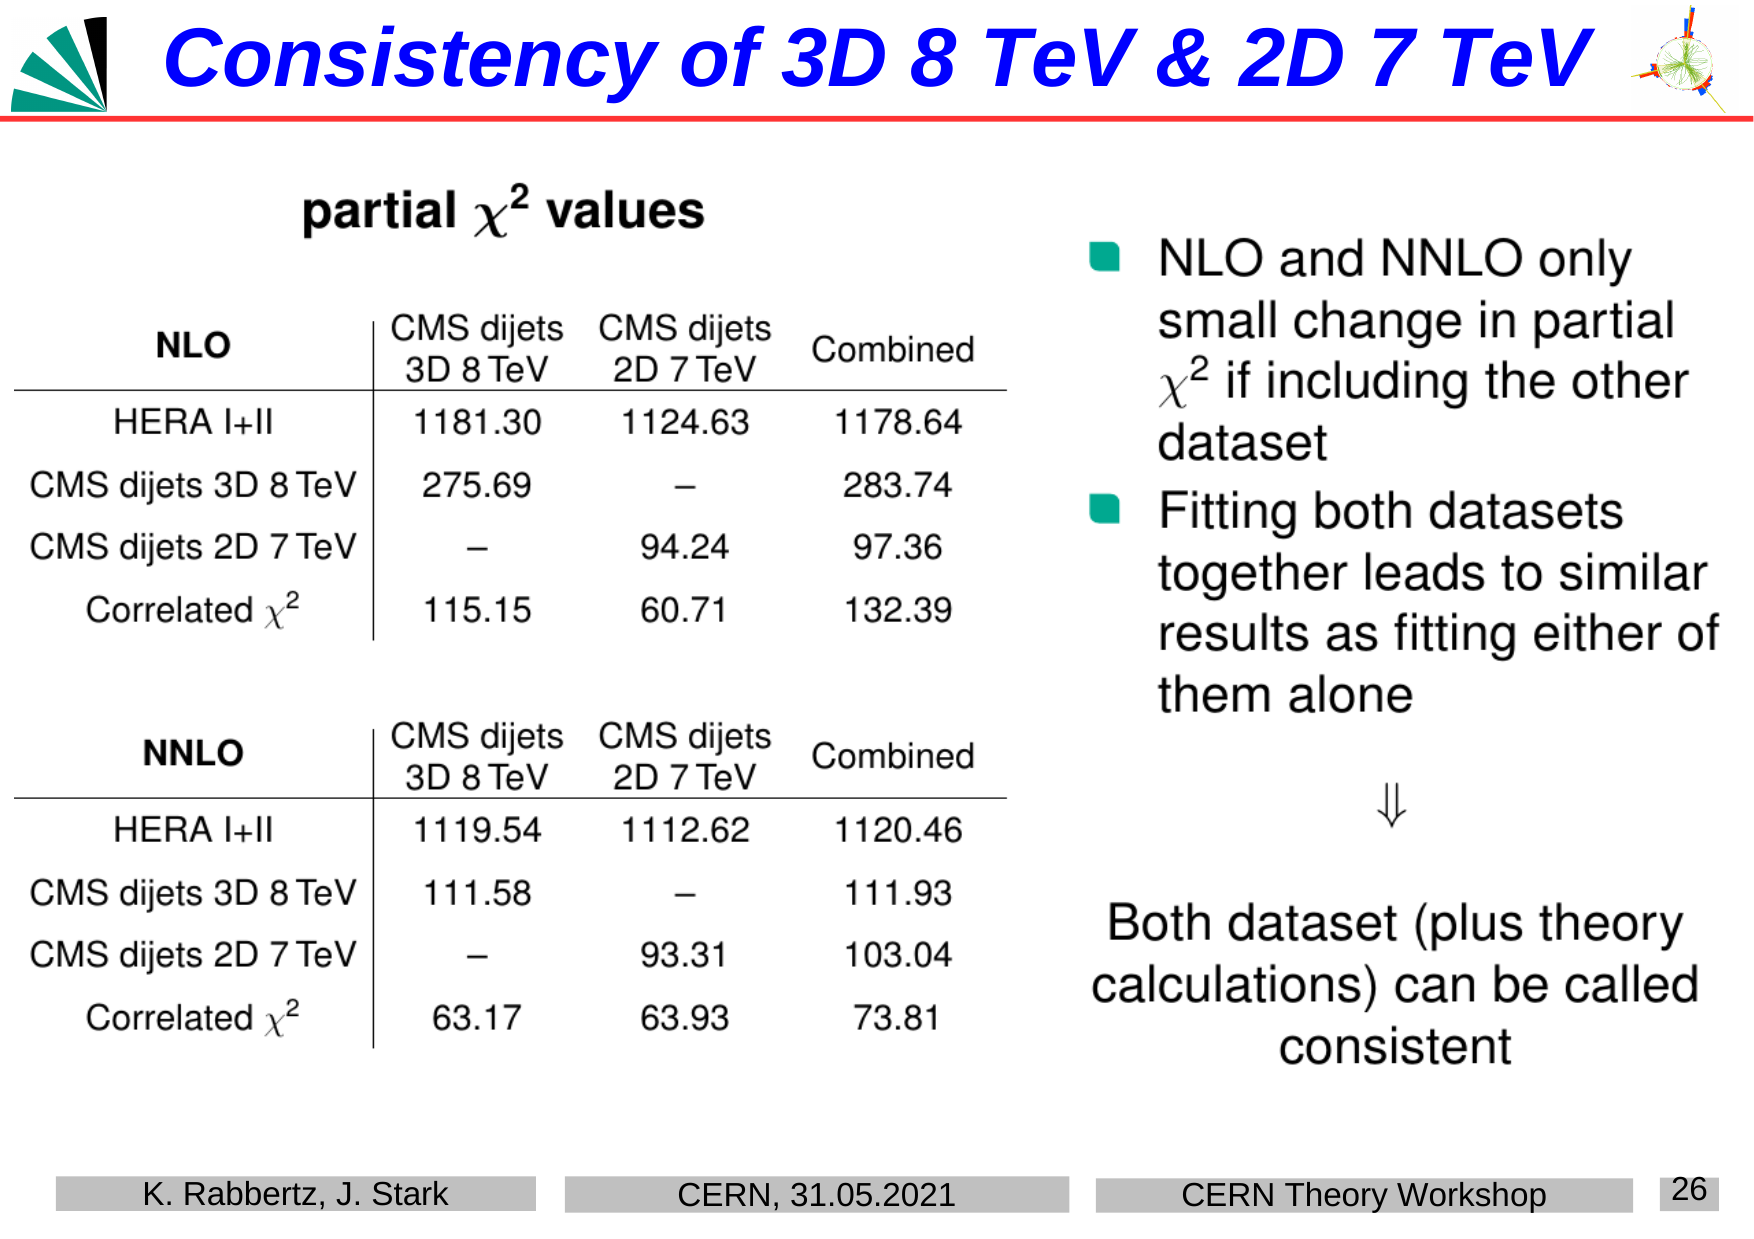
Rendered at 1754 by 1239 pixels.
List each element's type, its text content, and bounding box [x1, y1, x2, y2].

picture [11, 17, 107, 113]
picture [14, 163, 1740, 1121]
title Consistency of 3D 8 TeV & 2D 7 TeV [124, 0, 1630, 116]
picture [1631, 5, 1739, 113]
